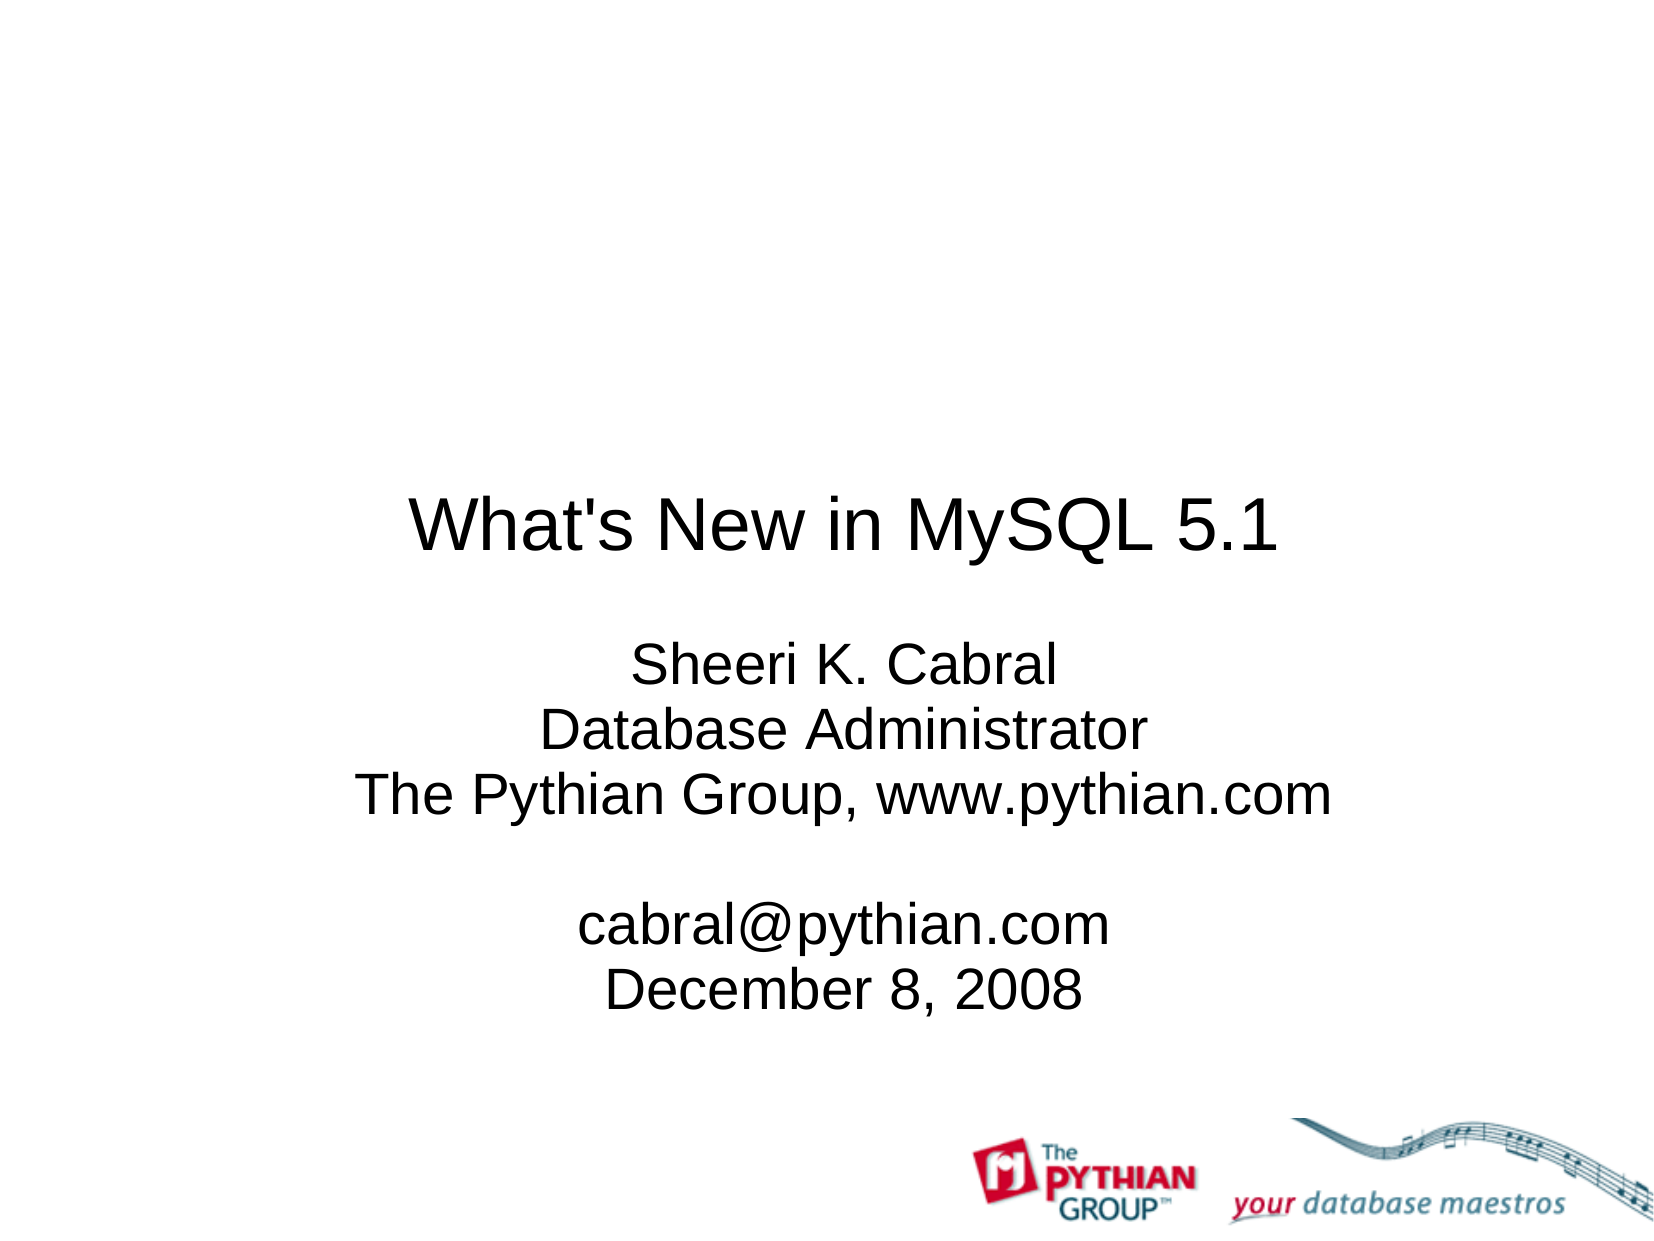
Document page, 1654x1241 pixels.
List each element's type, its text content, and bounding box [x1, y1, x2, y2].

picture [955, 1118, 1654, 1241]
subtitle What's New in MySQL 5.1 Sheeri K. Cabral Database Administrator The Pythian Group, www.pythian.com cabral@pythian.com December 8, 2008 [82, 66, 1571, 1102]
